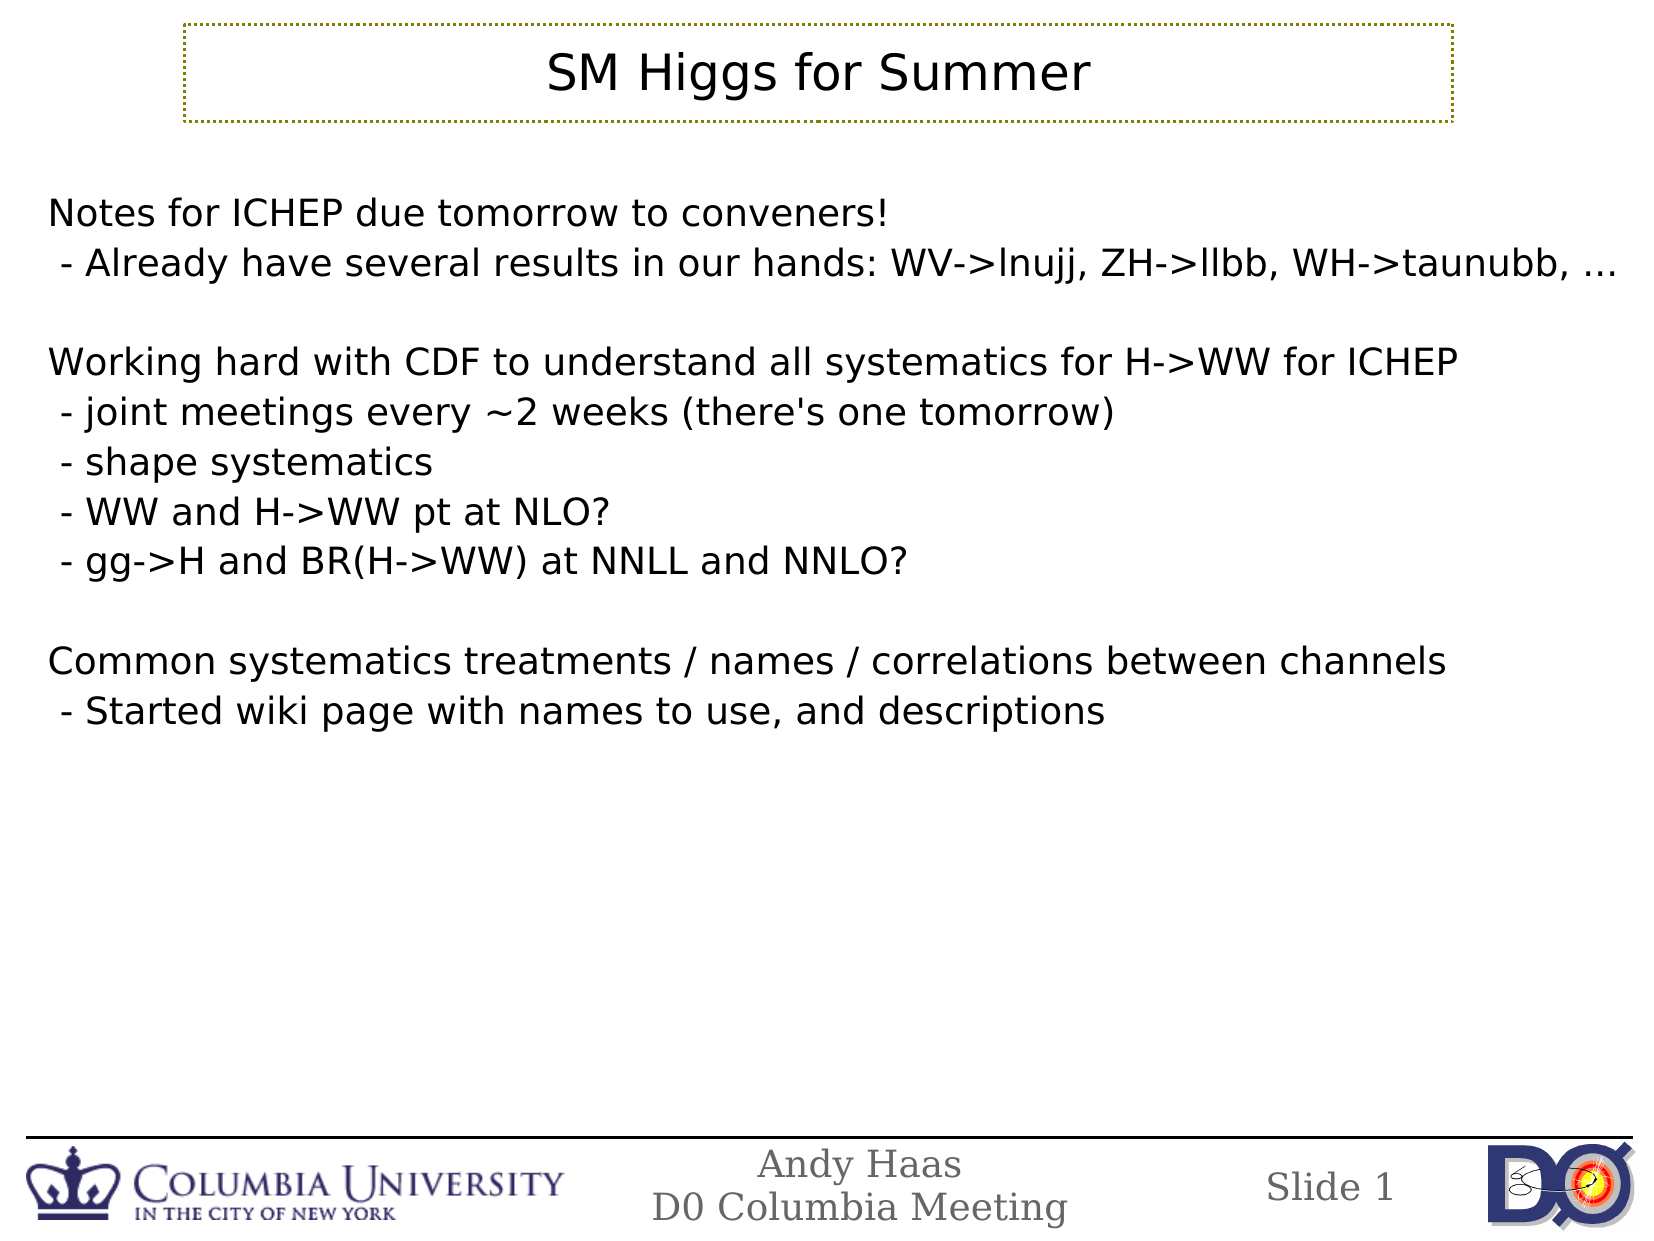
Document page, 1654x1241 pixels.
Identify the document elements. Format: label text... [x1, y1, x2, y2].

list Notes for ICHEP due tomorrow to conveners! - Already have several results in our hands: WV->lnujj, ZH->llbb, WH->taunubb, ... Working hard with CDF to understand all systematics for H->WW for ICHEP - joint meetings every ~2 weeks (there's one tomorrow) - shape systematics - WW and H->WW pt at NLO? - gg->H and BR(H->WW) at NNLL and NNLO? Common systematics treatments / names / correlations between channels - Started wiki page with names to use, and descriptions [30, 140, 1654, 1125]
picture [1479, 1140, 1639, 1233]
title SM Higgs for Summer [184, 24, 1453, 122]
picture [26, 1146, 565, 1220]
